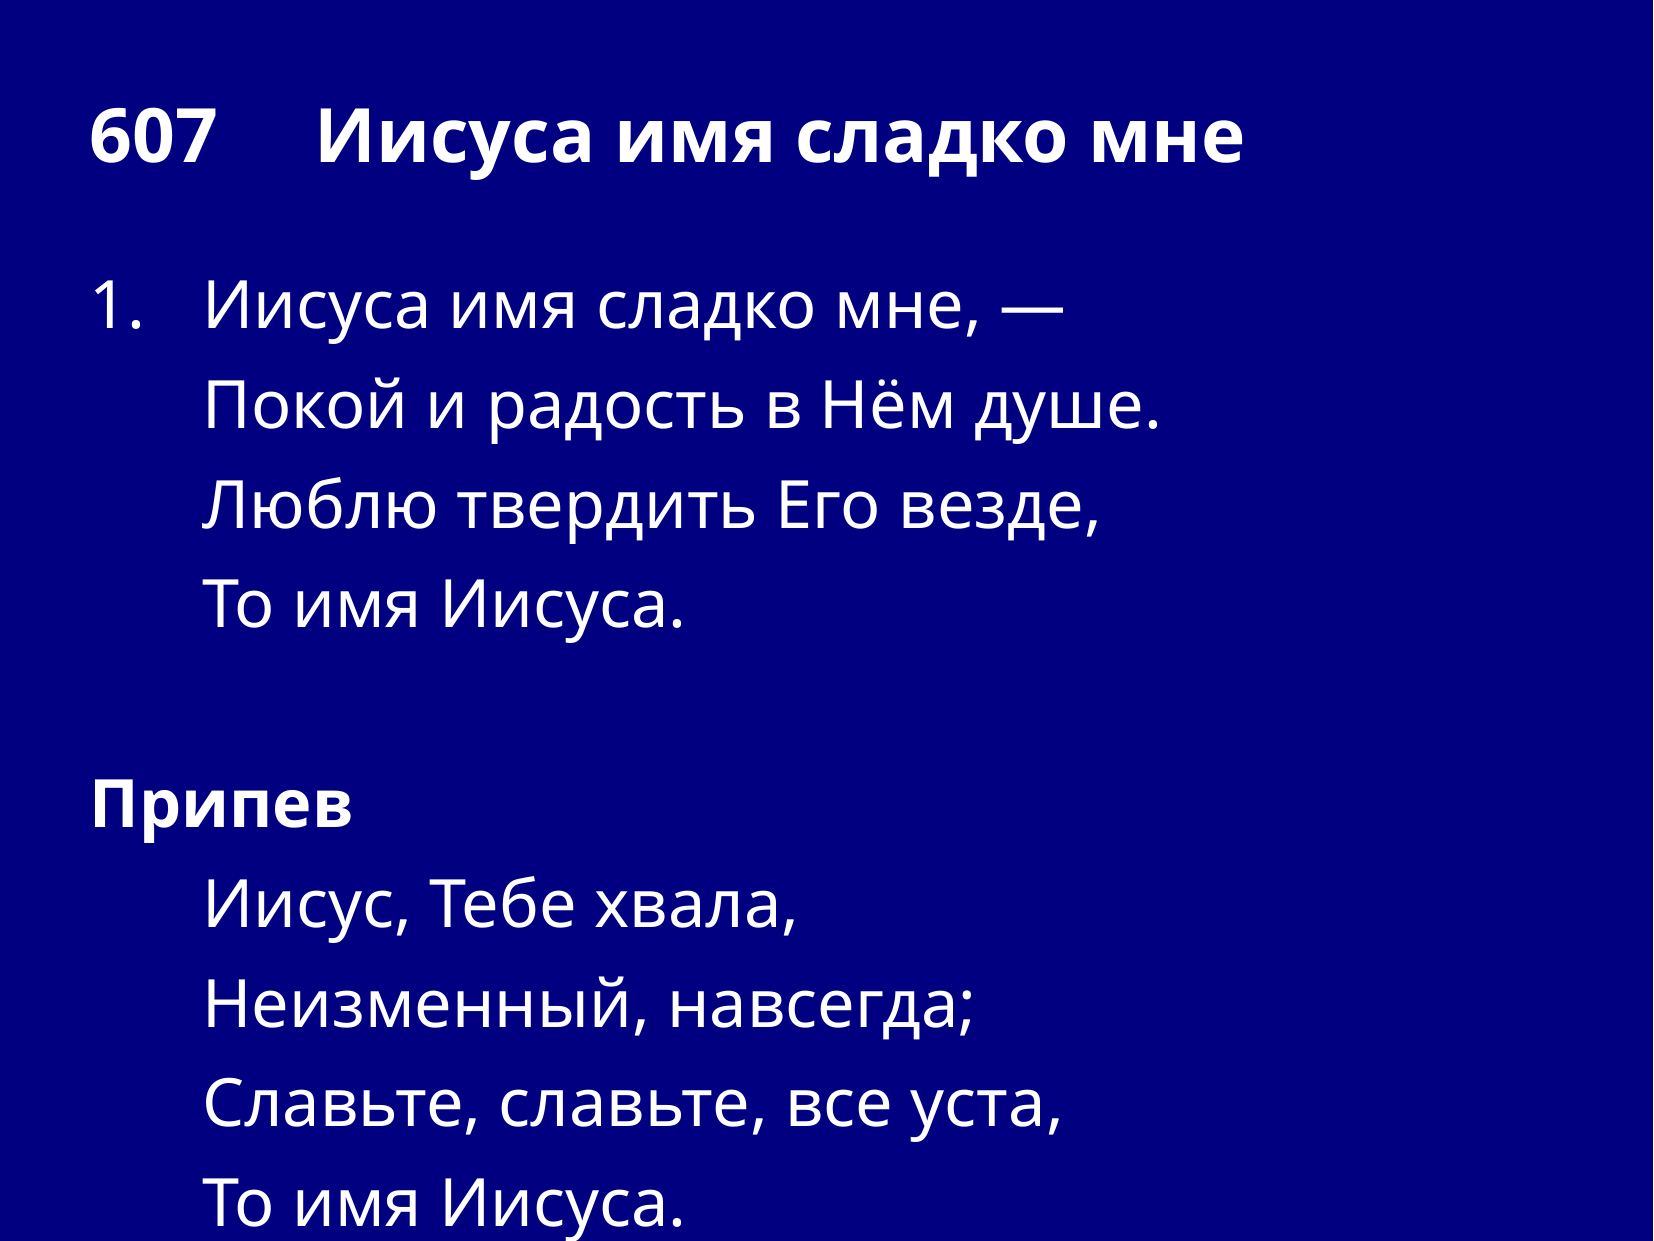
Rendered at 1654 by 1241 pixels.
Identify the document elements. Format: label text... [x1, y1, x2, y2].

text_box 1. Иисуса имя сладко мне, — Покой и радость в Нём душе. Люблю твердить Его везде, То имя Иисуса. Припев Иисус, Тебе хвала, Неизменный, навсегда; Славьте, славьте, все уста, То имя Иисуса. [75, 188, 1576, 1163]
text_box 607 Иисуса имя сладко мне [75, 75, 1576, 188]
